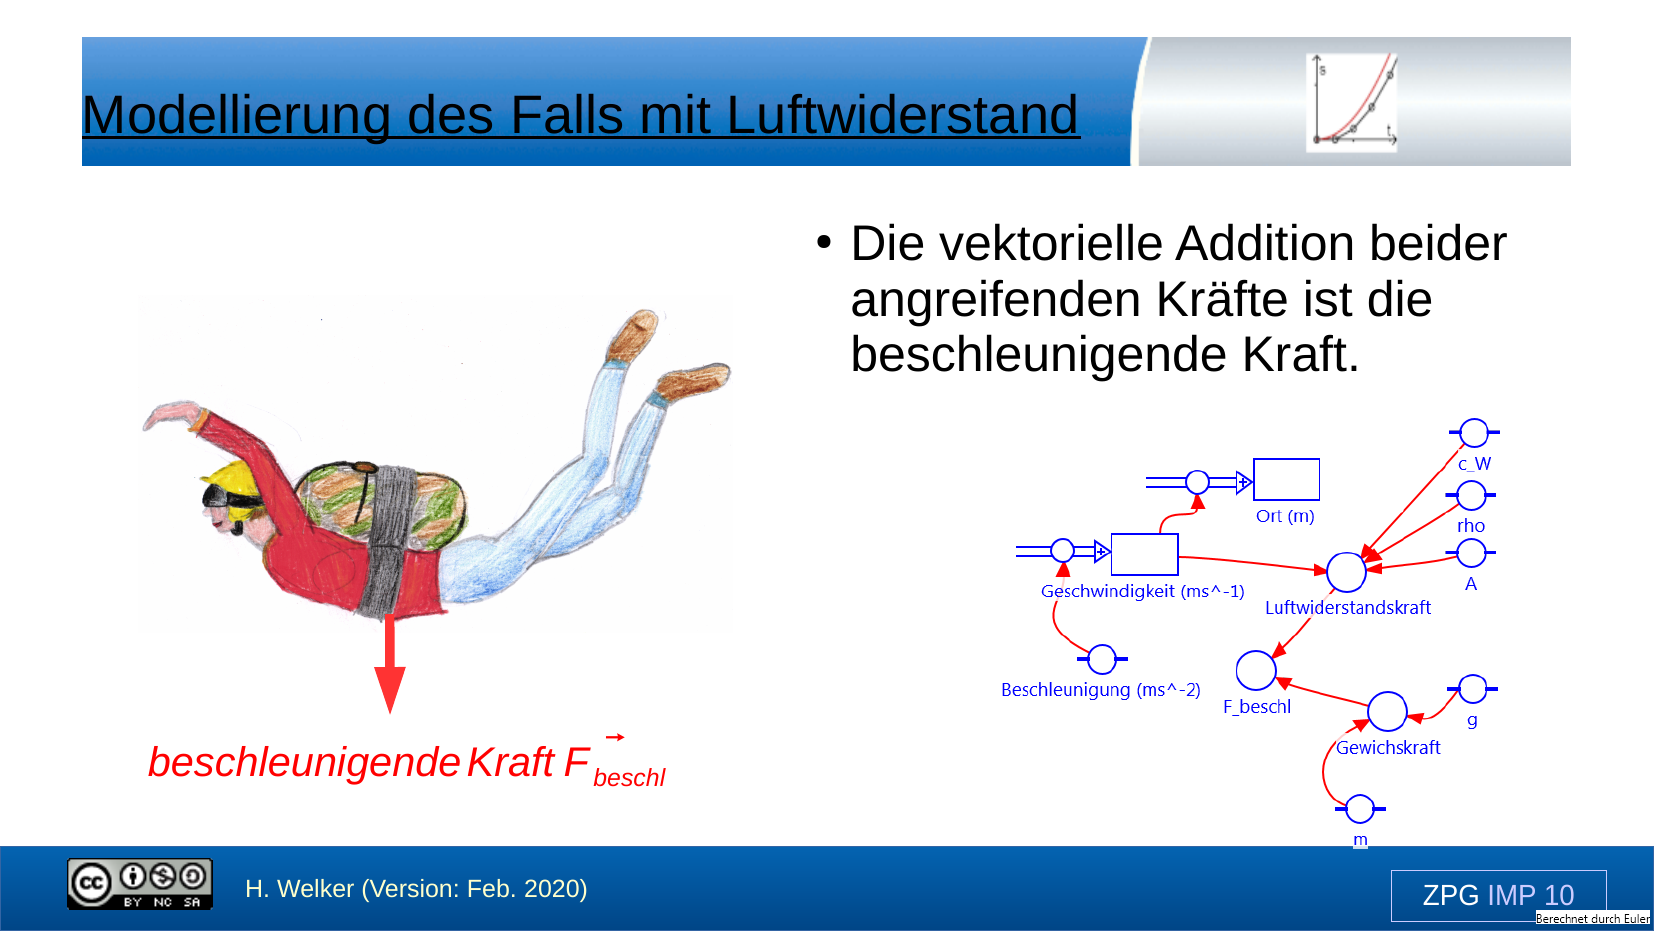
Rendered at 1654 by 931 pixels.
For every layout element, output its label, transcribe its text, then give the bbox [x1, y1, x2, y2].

title Modellierung des Falls mit Luftwiderstand [81, 37, 1571, 193]
picture [138, 295, 733, 633]
picture [944, 389, 1654, 924]
text_box Die vektorielle Addition beider angreifenden Kräfte ist die beschleunigende Kraft. [815, 193, 1560, 421]
picture [67, 858, 213, 910]
chart [141, 731, 674, 792]
